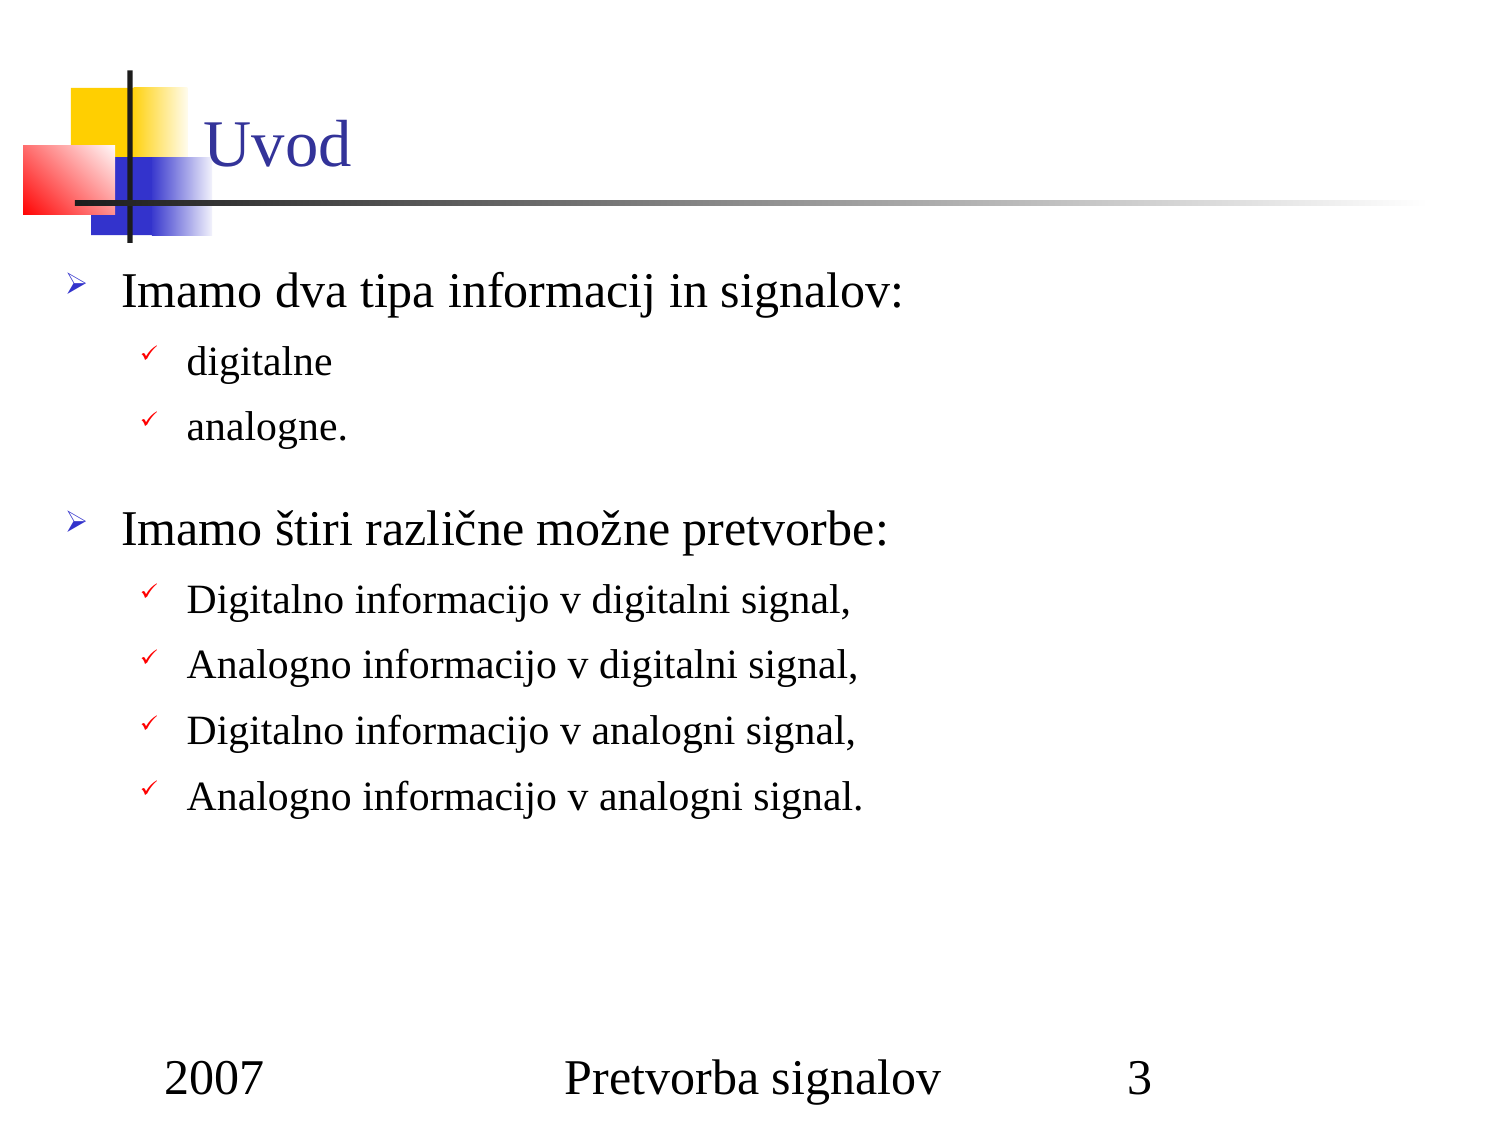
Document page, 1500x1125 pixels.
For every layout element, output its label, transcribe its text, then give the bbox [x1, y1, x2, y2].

title Uvod [188, 92, 1468, 188]
list Imamo dva tipa informacij in signalov: digitalne analogne. Imamo štiri različne možne pretvorbe: Digitalno informacijo v digitalni signal, Analogno informacijo v digitalni signal, Digitalno informacijo v analogni signal, Analogno informacijo v analogni signal. [50, 249, 1469, 1007]
